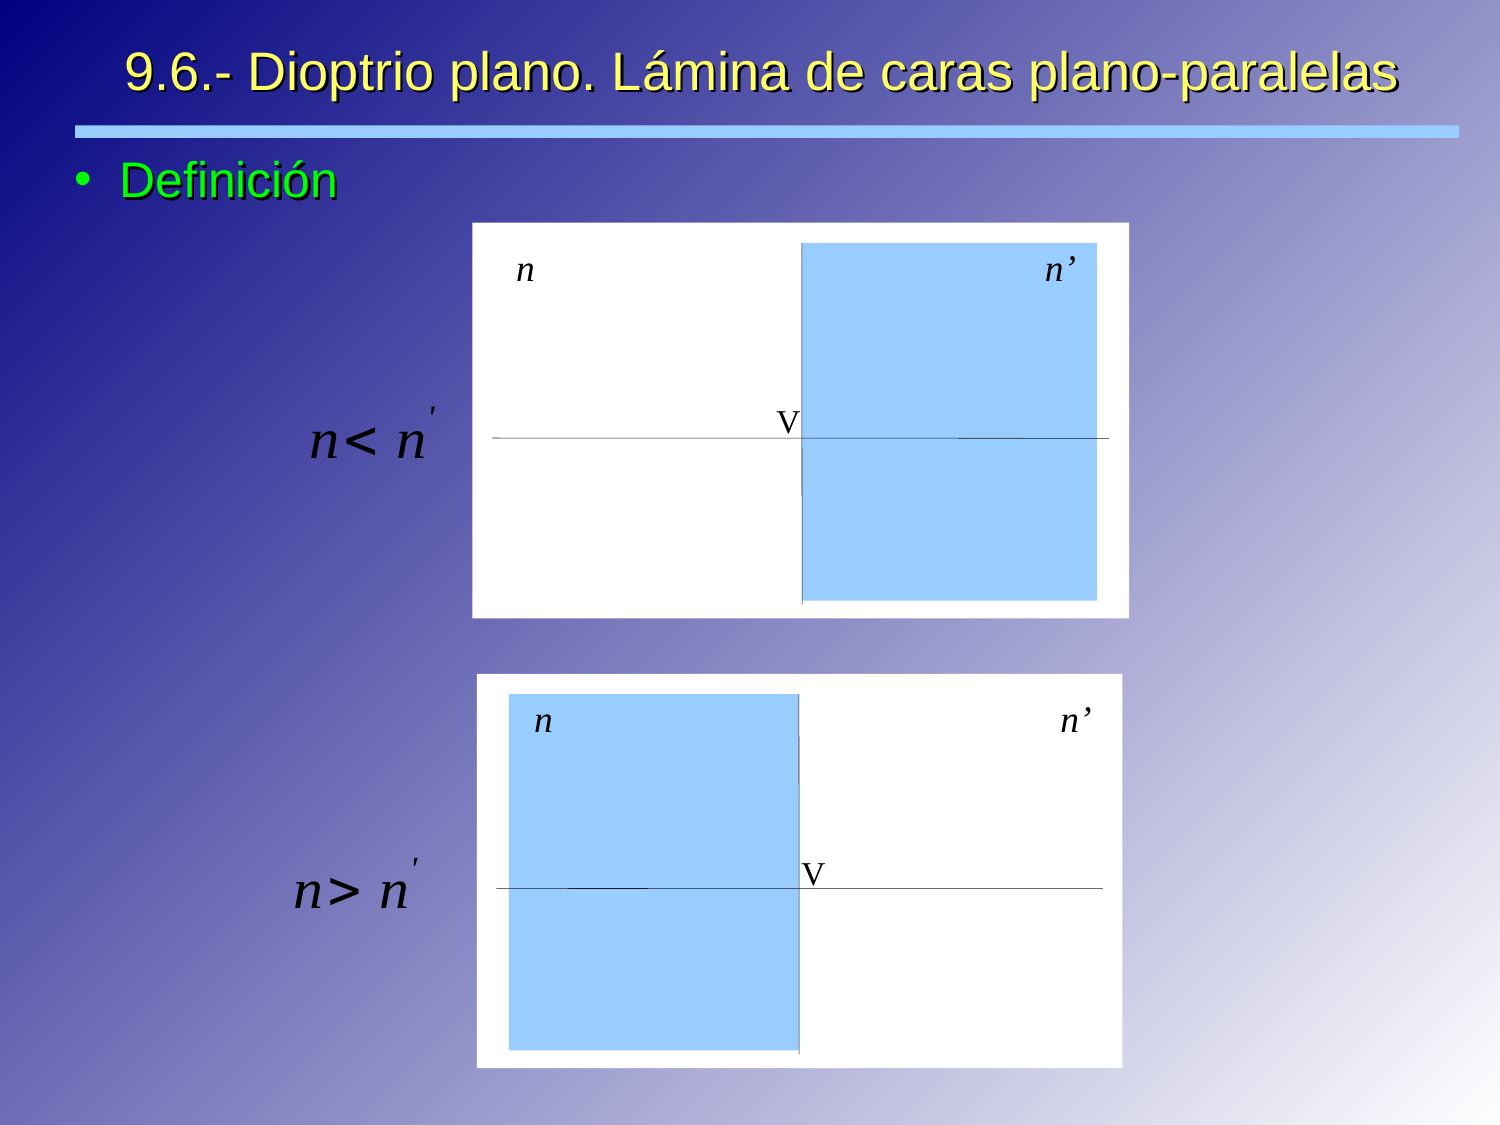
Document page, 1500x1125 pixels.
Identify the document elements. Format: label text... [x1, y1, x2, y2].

text_box [476, 673, 1123, 1069]
text_box 9.6.- Dioptrio plano. Lámina de caras plano-paralelas [50, 24, 1476, 113]
chart [278, 848, 440, 922]
text_box n [507, 243, 544, 290]
text_box Definición [59, 140, 518, 228]
text_box V [793, 852, 834, 893]
text_box n’ [1035, 243, 1086, 290]
text_box n [523, 695, 564, 741]
text_box [472, 222, 1130, 619]
chart [294, 397, 458, 471]
text_box V [769, 399, 807, 441]
text_box [75, 125, 1460, 138]
text_box n’ [1049, 695, 1103, 741]
